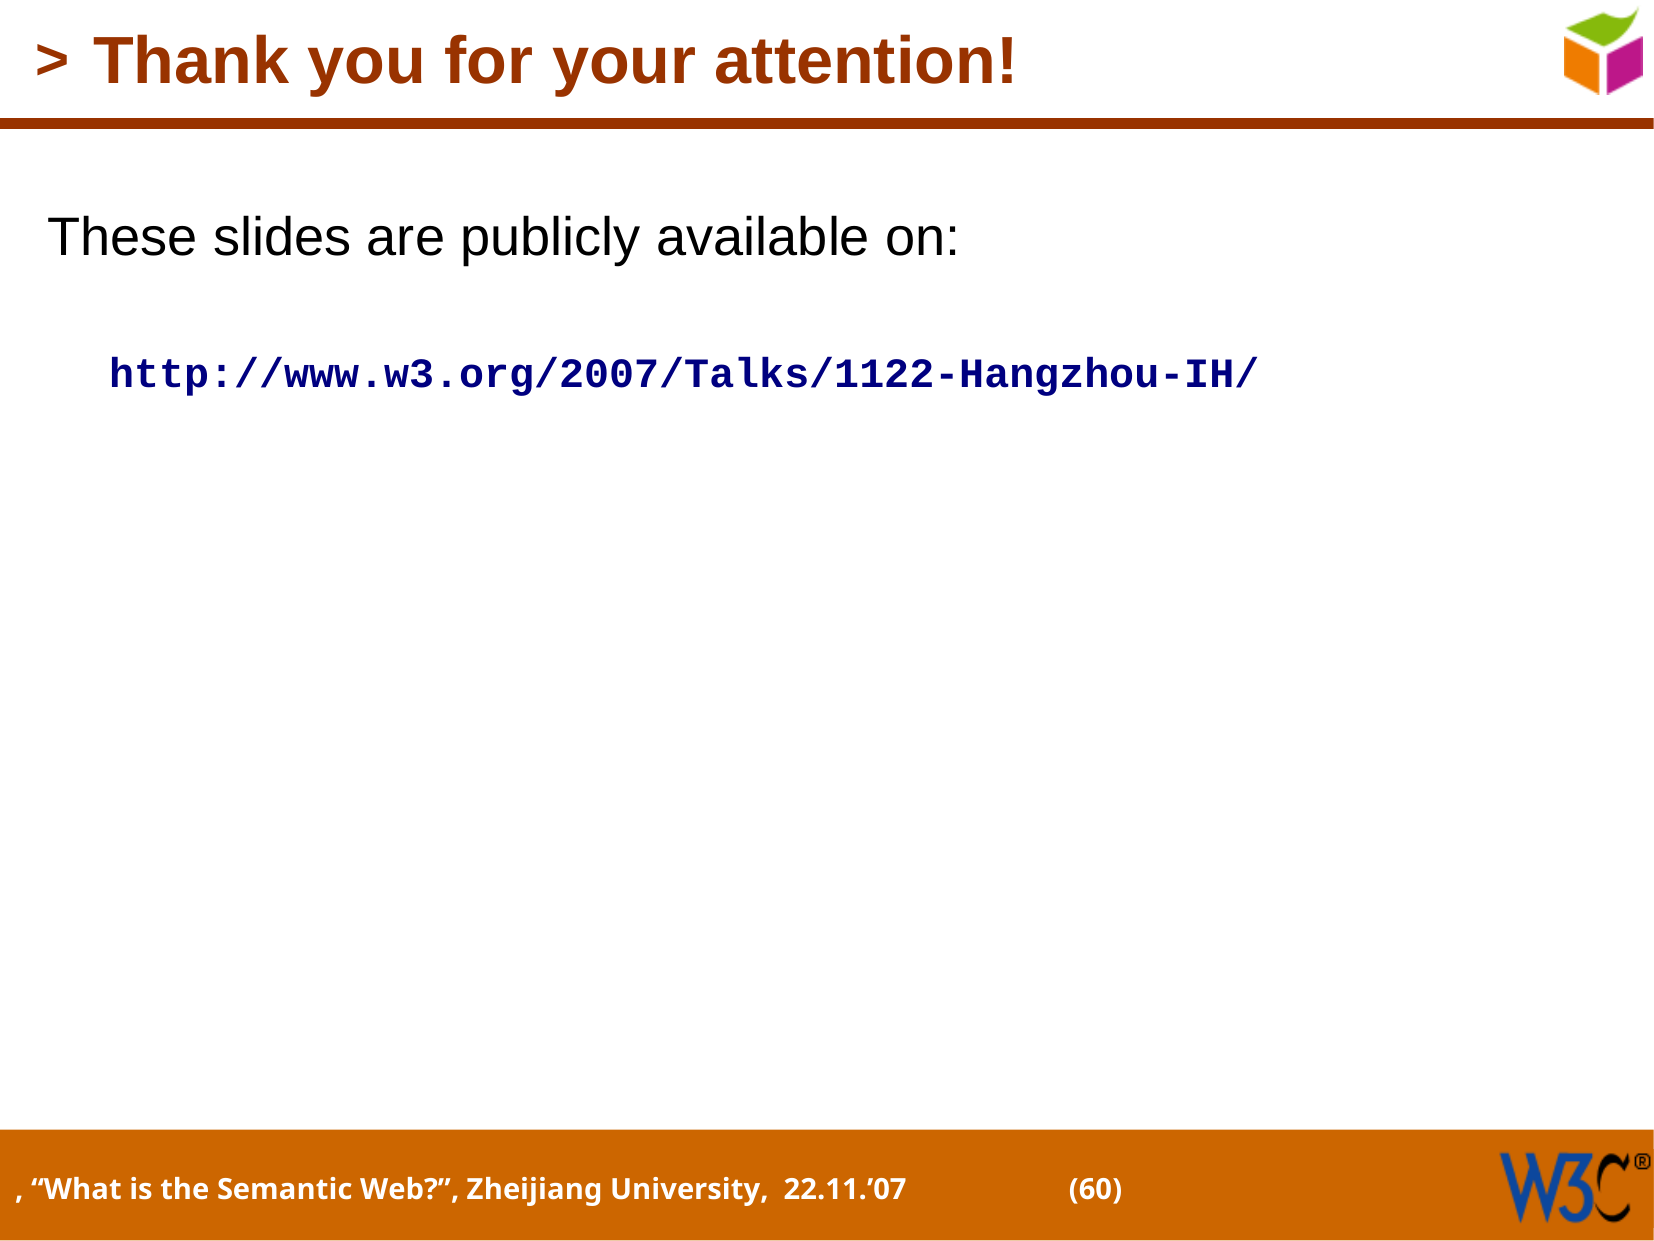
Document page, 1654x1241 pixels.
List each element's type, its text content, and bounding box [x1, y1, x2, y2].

picture [1495, 1149, 1654, 1228]
picture [1564, 5, 1643, 95]
list These slides are publicly available on: [29, 206, 1624, 325]
text_box http://www.w3.org/2007/Talks/1122-Hangzhou-IH/ [94, 344, 1274, 408]
title Thank you for your attention! [93, 7, 1493, 111]
